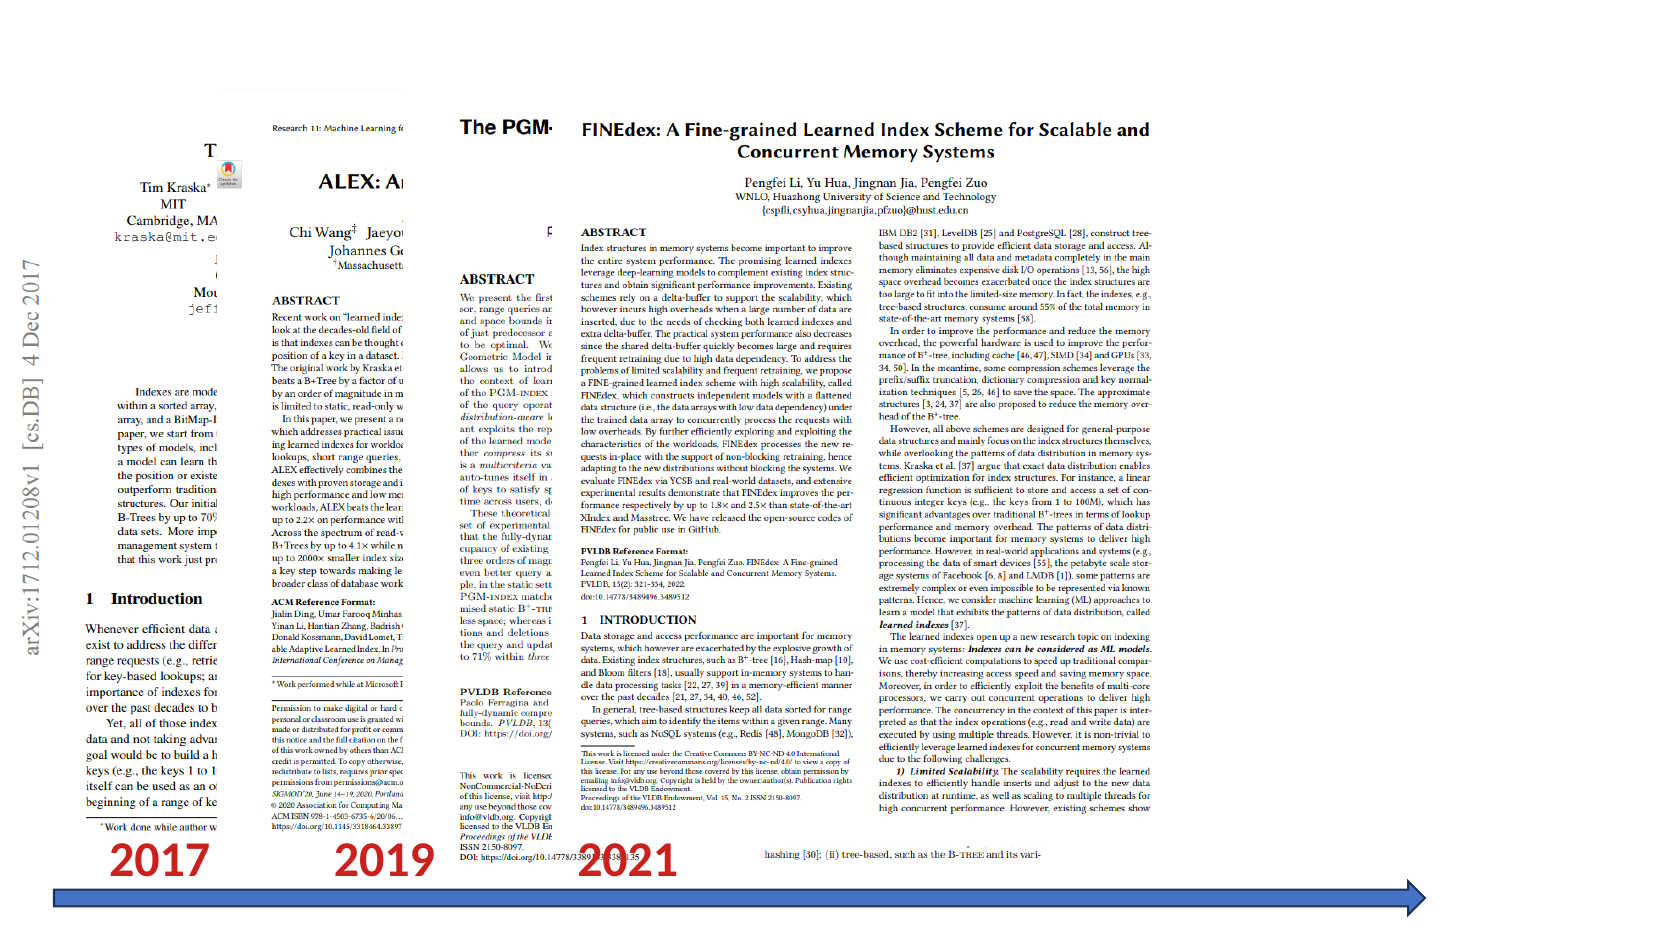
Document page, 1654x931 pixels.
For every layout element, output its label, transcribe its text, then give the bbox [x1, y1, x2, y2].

text_box 2021 [562, 819, 694, 889]
text_box 2019 [319, 819, 450, 889]
text_box [53, 881, 1426, 915]
picture [4, 29, 1182, 889]
text_box 2017 [94, 819, 226, 889]
